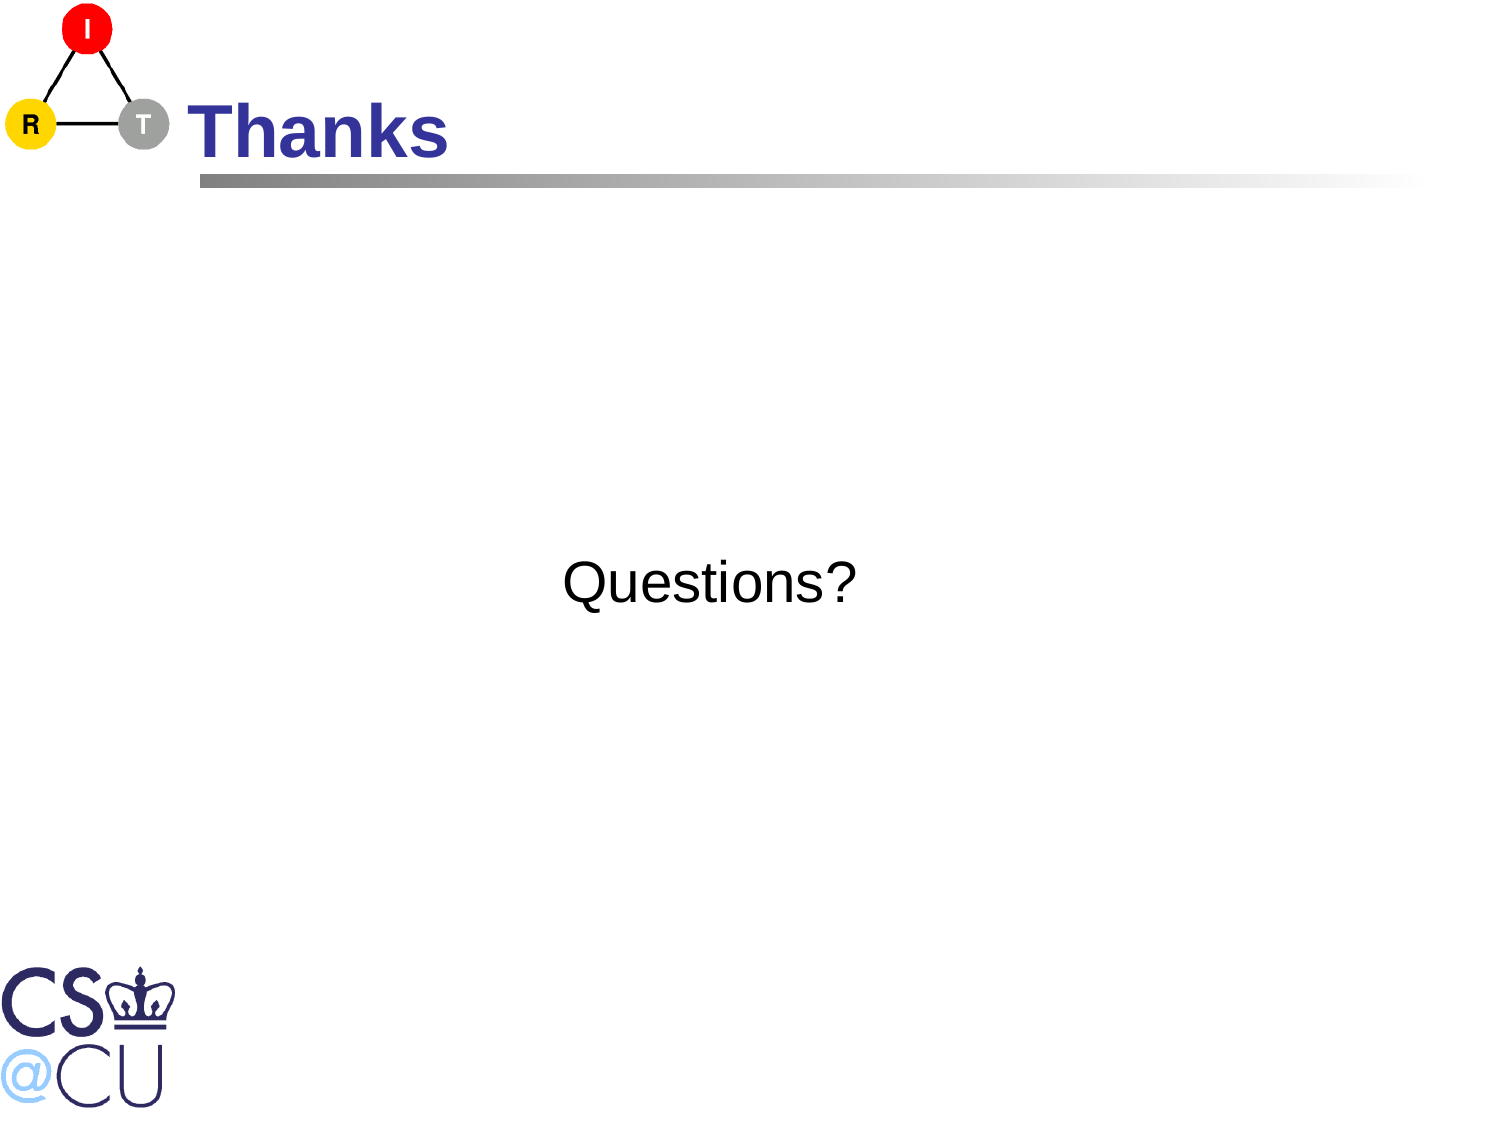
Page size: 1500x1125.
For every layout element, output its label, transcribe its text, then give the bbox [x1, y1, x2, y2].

title Thanks [187, 44, 1463, 218]
list Questions? [562, 549, 938, 638]
picture [0, 0, 173, 154]
picture [0, 949, 175, 1125]
